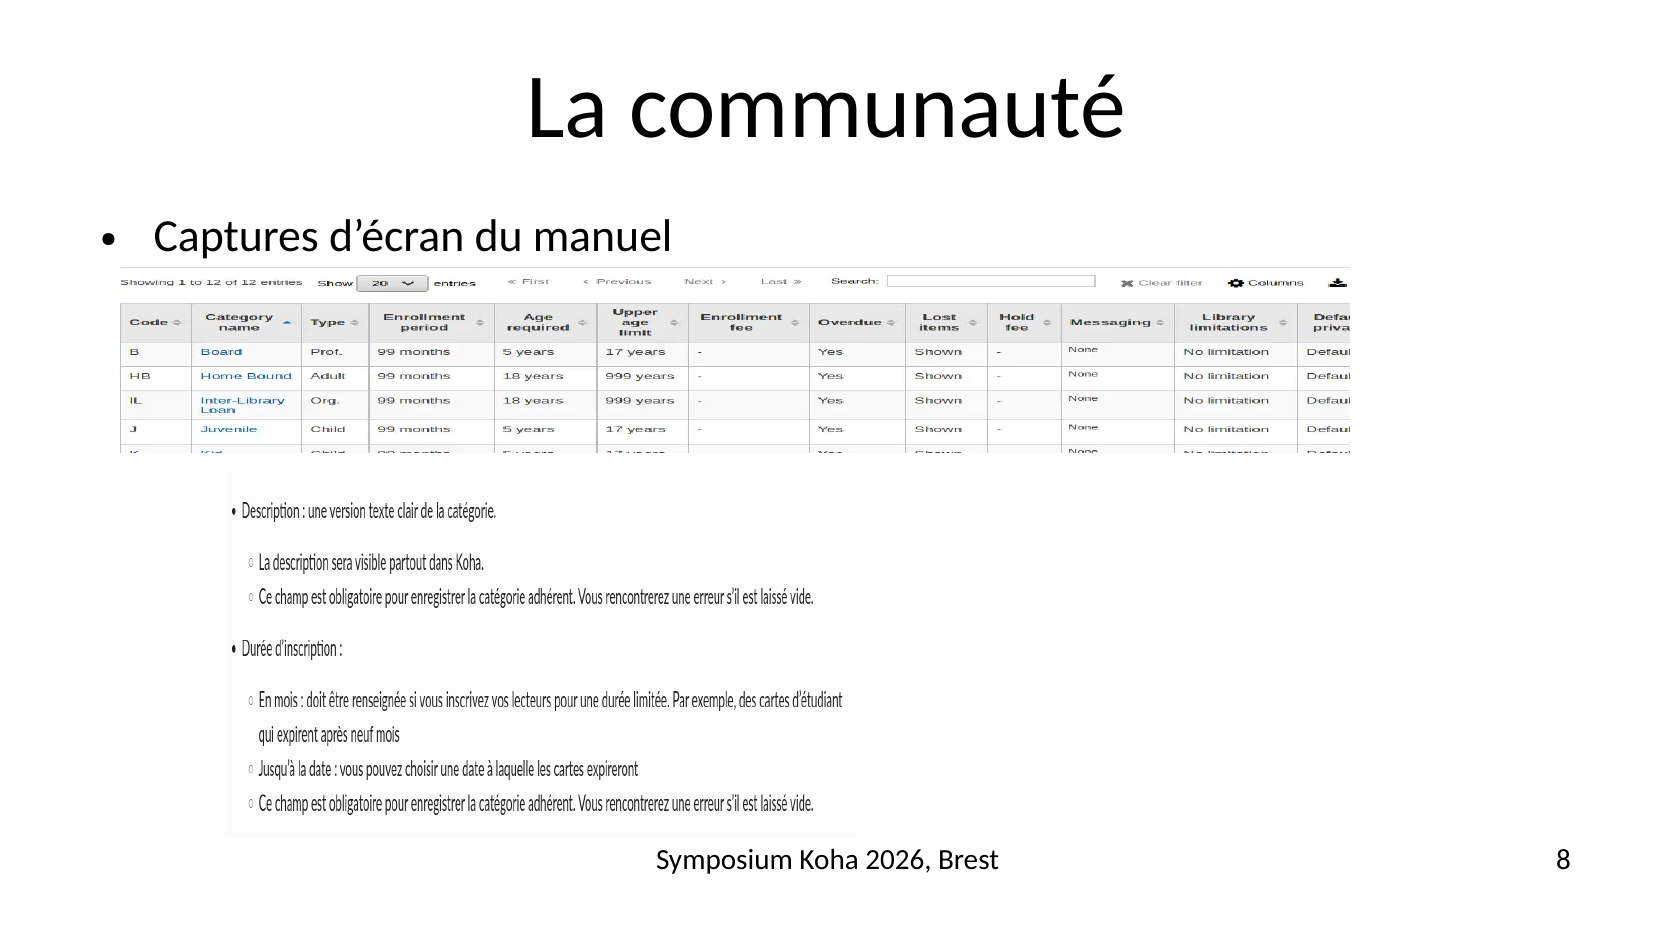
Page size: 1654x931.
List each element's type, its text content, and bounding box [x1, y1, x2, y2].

picture [112, 264, 1351, 453]
title La communauté [82, 37, 1571, 193]
picture [225, 471, 857, 838]
list Captures d’écran du manuel [82, 217, 1571, 826]
